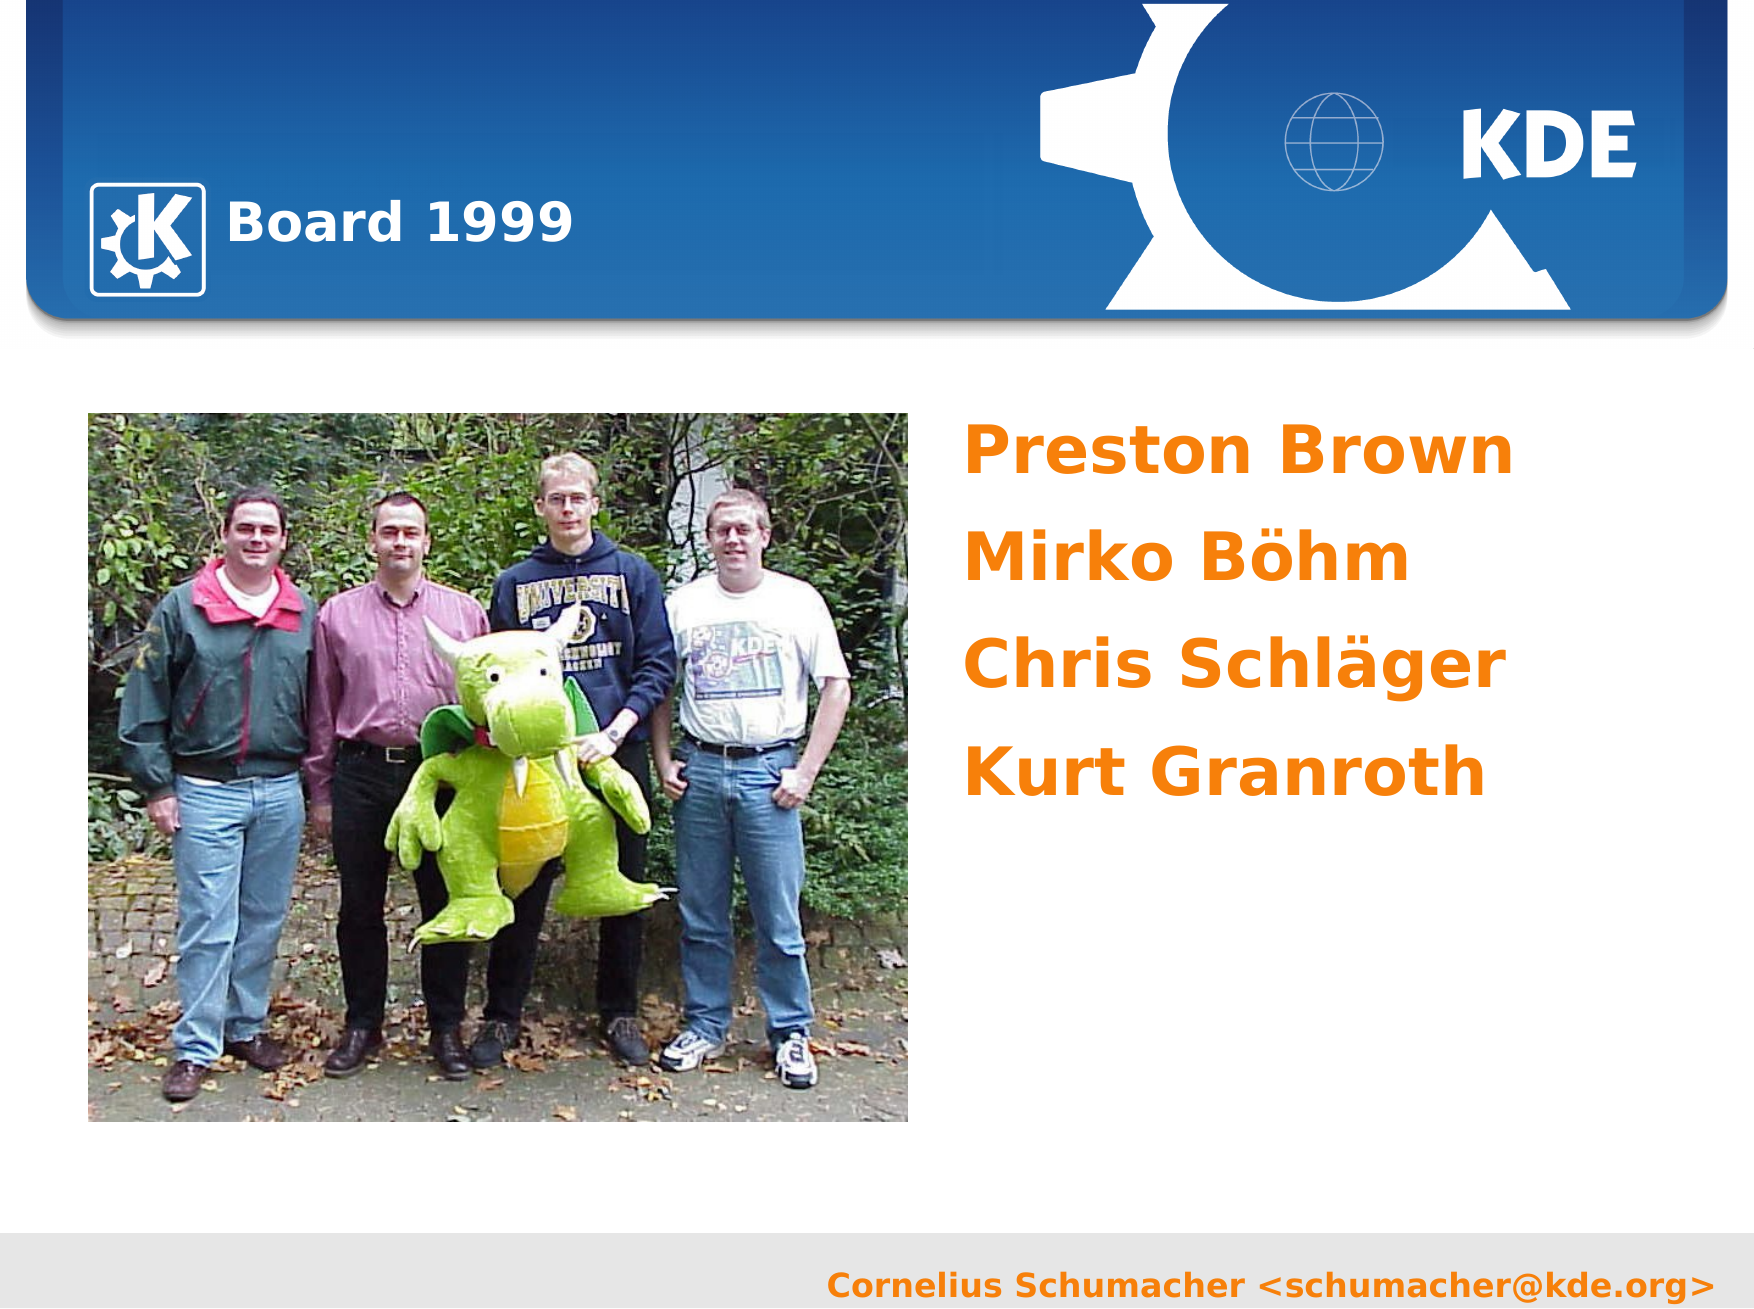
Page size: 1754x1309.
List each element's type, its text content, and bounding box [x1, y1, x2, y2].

title Board 1999 [225, 181, 1126, 265]
picture [88, 413, 908, 1123]
list Preston Brown Mirko Böhm Chris Schläger Kurt Granroth [944, 411, 1651, 1148]
picture [0, 0, 1754, 349]
